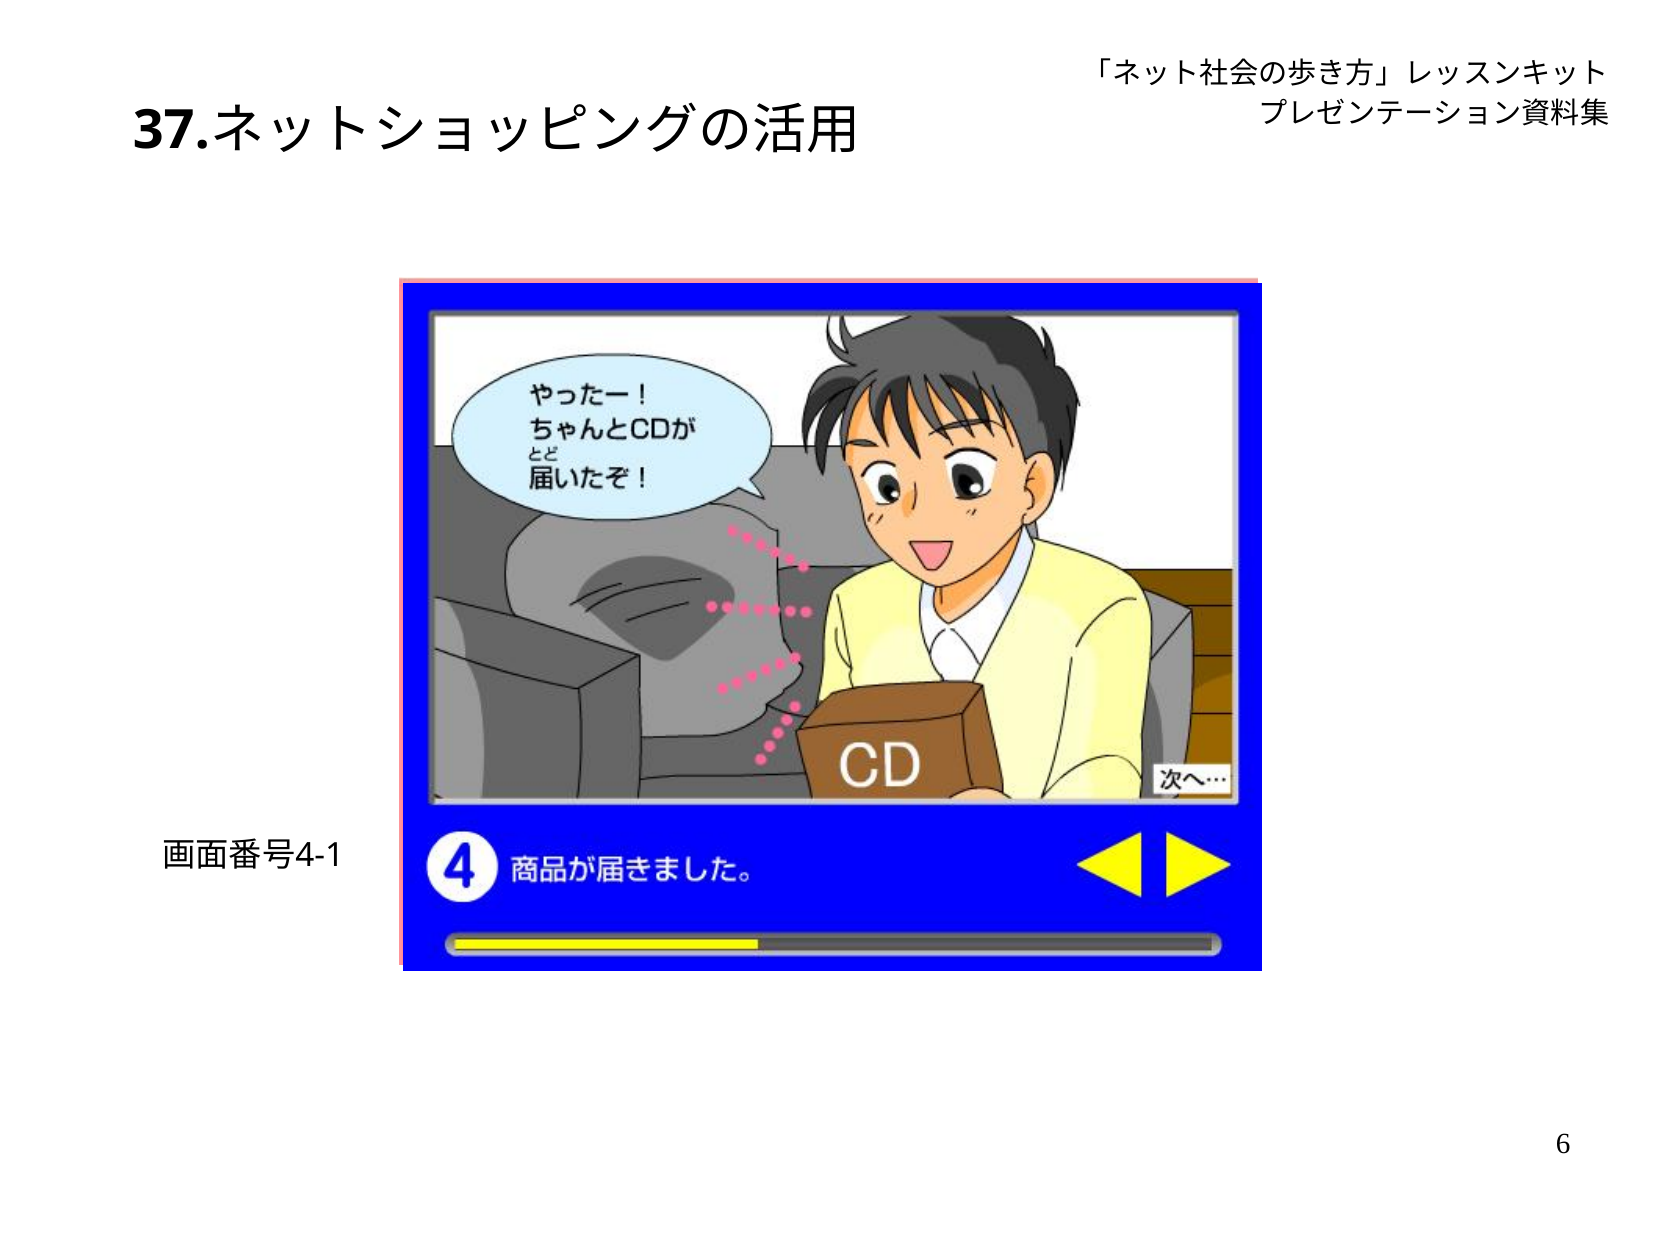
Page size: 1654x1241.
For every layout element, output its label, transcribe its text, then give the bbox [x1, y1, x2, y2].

picture [399, 277, 1262, 971]
text_box 「ネット社会の歩き方」レッスンキット プレゼンテーション資料集 [1062, 44, 1625, 139]
text_box 37.ネットショッピングの活用 [118, 88, 1241, 169]
text_box 画面番号4-1 [147, 826, 384, 882]
